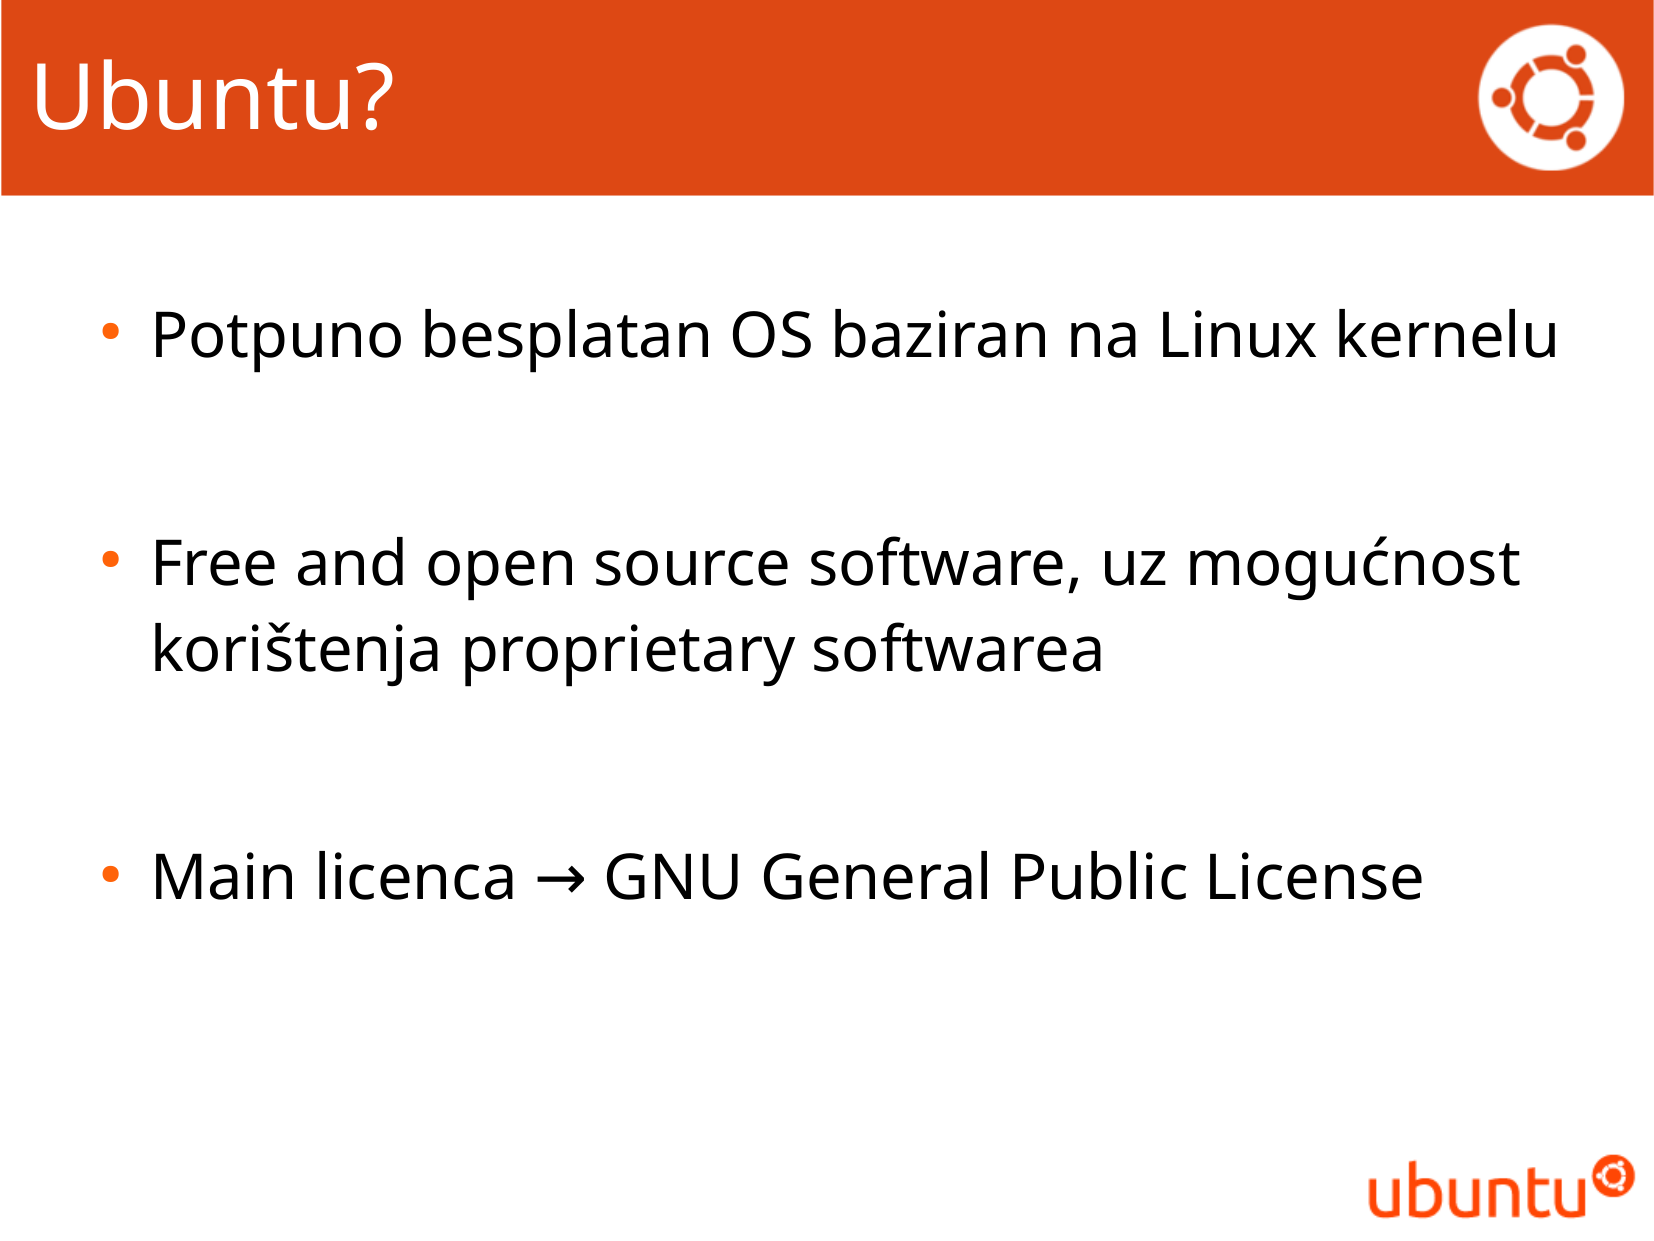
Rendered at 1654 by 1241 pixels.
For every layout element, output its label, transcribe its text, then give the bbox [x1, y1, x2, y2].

title Ubuntu? [29, 18, 1459, 170]
list Potpuno besplatan OS baziran na Linux kernelu Free and open source software, uz mogućnost korištenja proprietary softwarea Main licenca → GNU General Public License [82, 290, 1571, 1013]
picture [0, 0, 1654, 1241]
